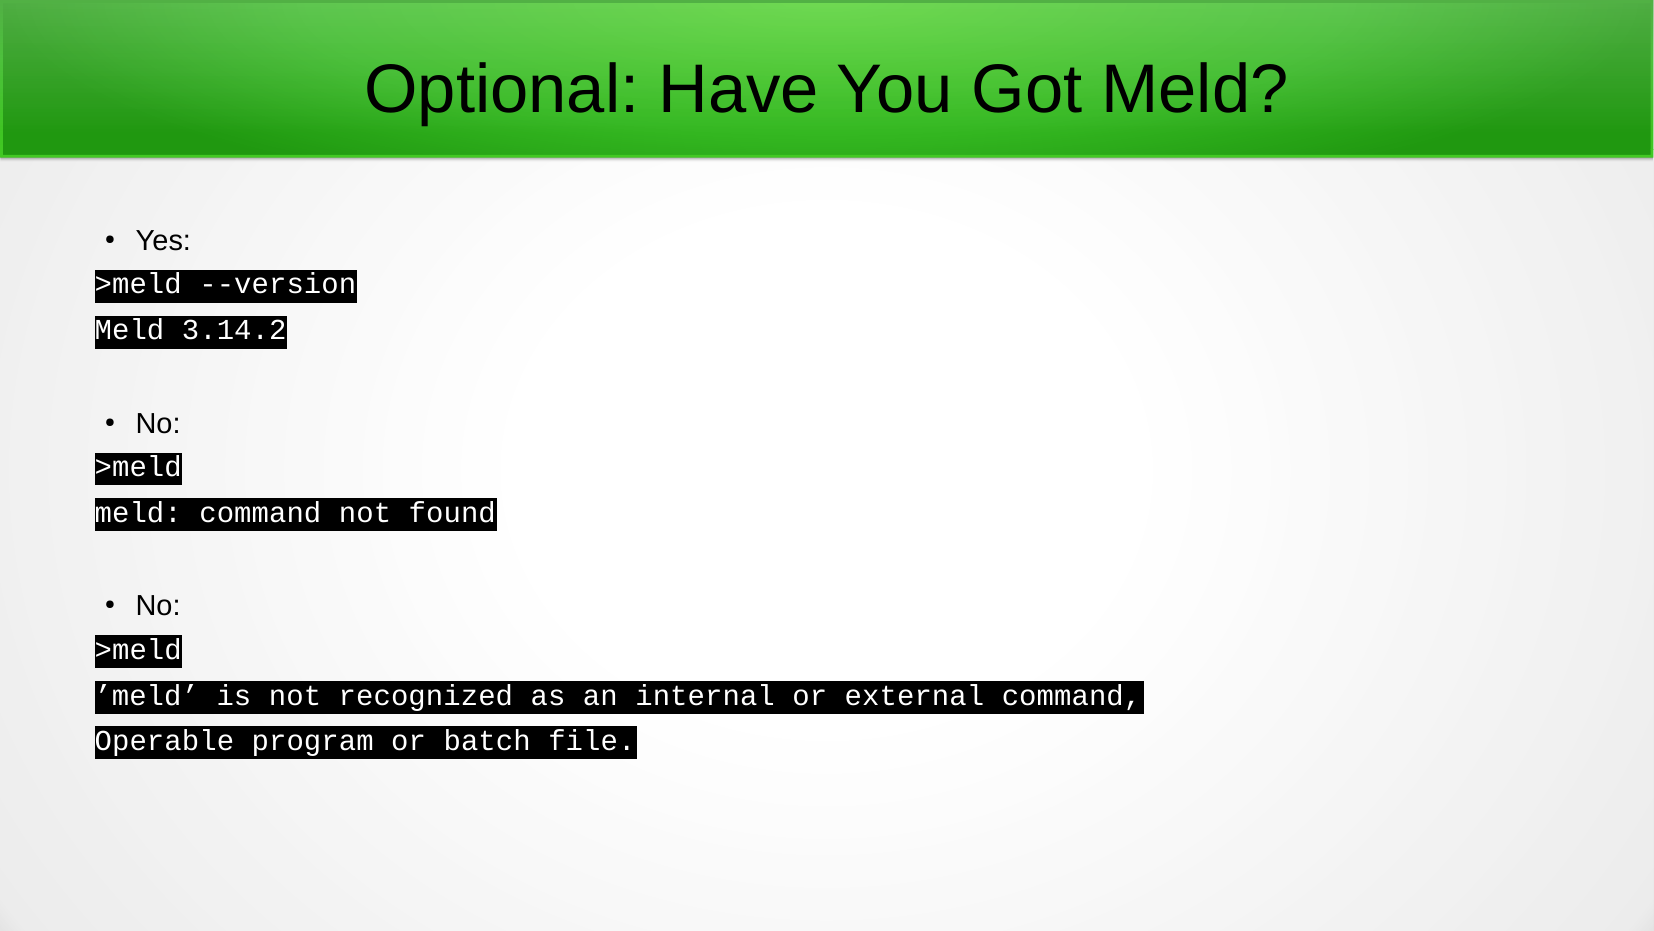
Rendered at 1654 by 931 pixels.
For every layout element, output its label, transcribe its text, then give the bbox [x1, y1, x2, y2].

list Yes: >meld --version Meld 3.14.2 No: >meld meld: command not found No: >meld ’meld’ is not recognized as an internal or external command, Operable program or batch file. [94, 224, 1583, 764]
title Optional: Have You Got Meld? [82, 35, 1571, 142]
